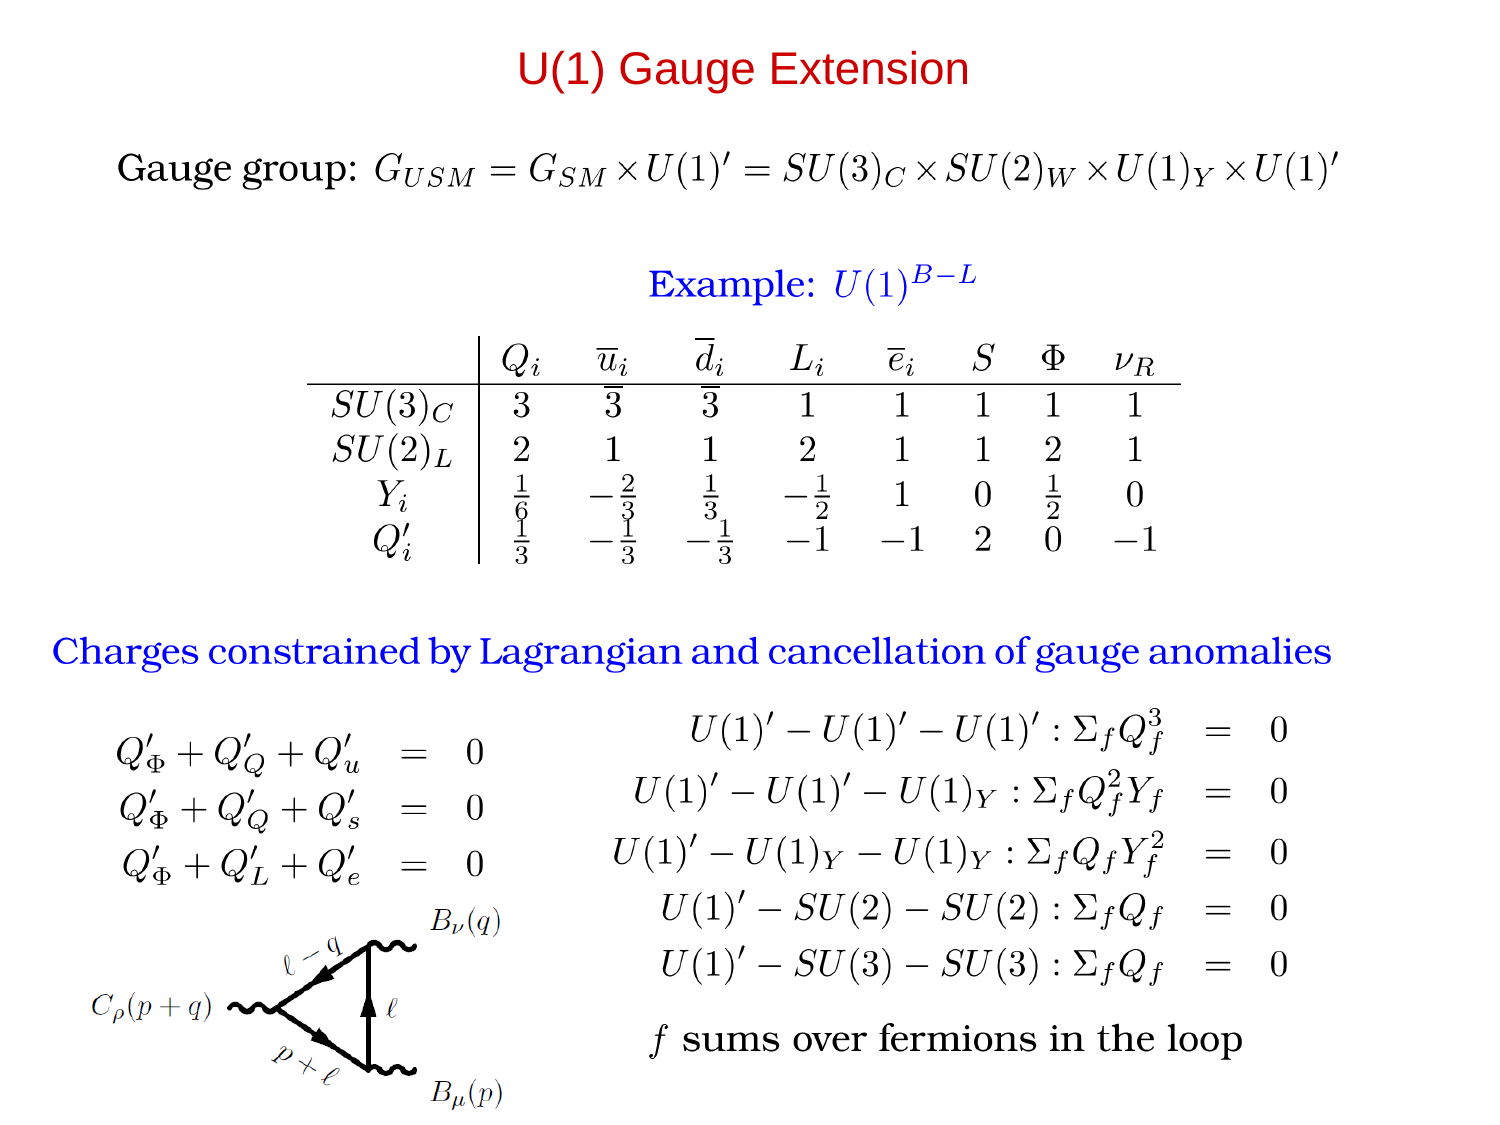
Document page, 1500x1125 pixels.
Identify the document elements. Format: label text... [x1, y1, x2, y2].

picture [649, 264, 976, 306]
picture [649, 1023, 1242, 1060]
picture [53, 636, 1331, 673]
picture [76, 897, 514, 1117]
picture [614, 708, 1287, 986]
picture [307, 336, 1181, 564]
picture [117, 733, 483, 885]
picture [118, 151, 1338, 190]
text_box U(1) Gauge Extension [23, 35, 1477, 116]
